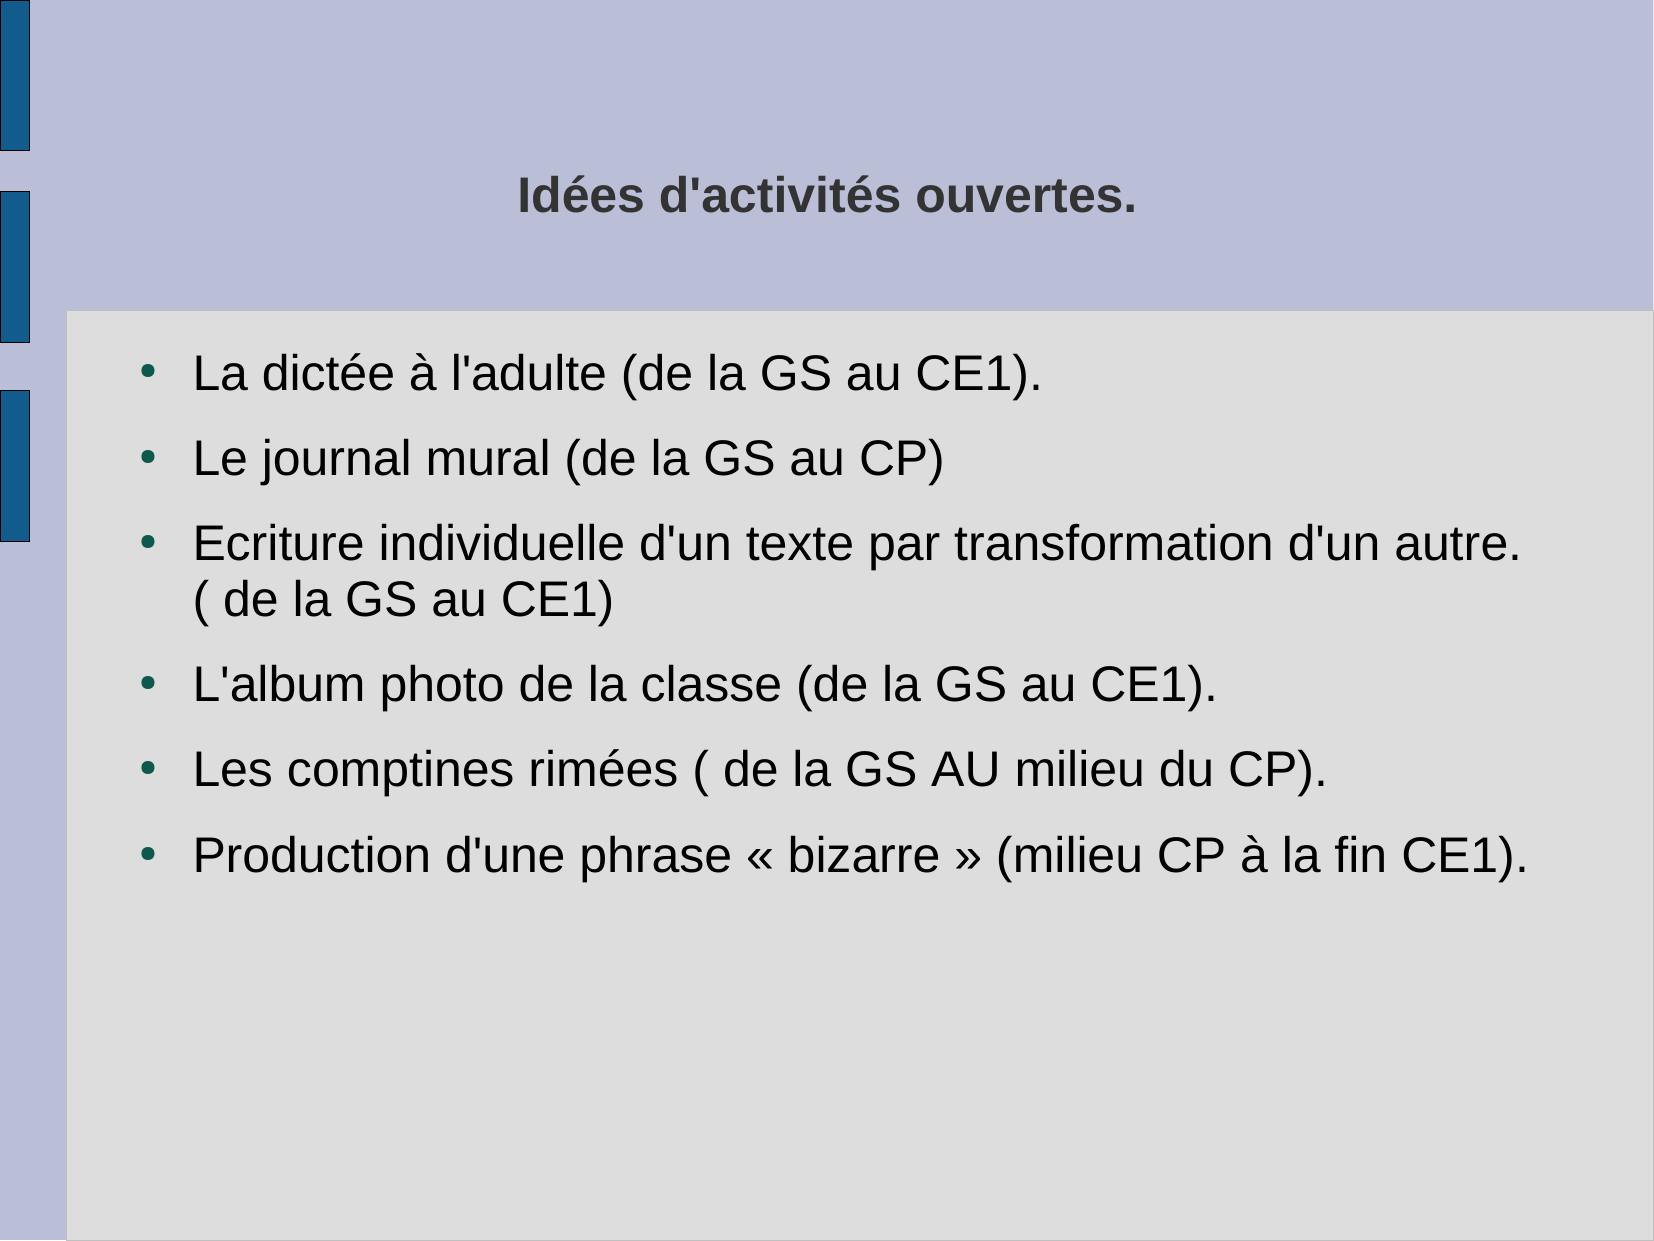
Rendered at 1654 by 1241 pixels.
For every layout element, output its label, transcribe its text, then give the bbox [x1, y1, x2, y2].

title Idées d'activités ouvertes. [121, 91, 1534, 299]
list La dictée à l'adulte (de la GS au CE1). Le journal mural (de la GS au CP) Ecriture individuelle d'un texte par transformation d'un autre.( de la GS au CE1) L'album photo de la classe (de la GS au CE1). Les comptines rimées ( de la GS AU milieu du CP). Production d'une phrase « bizarre » (milieu CP à la fin CE1). [121, 344, 1534, 1127]
